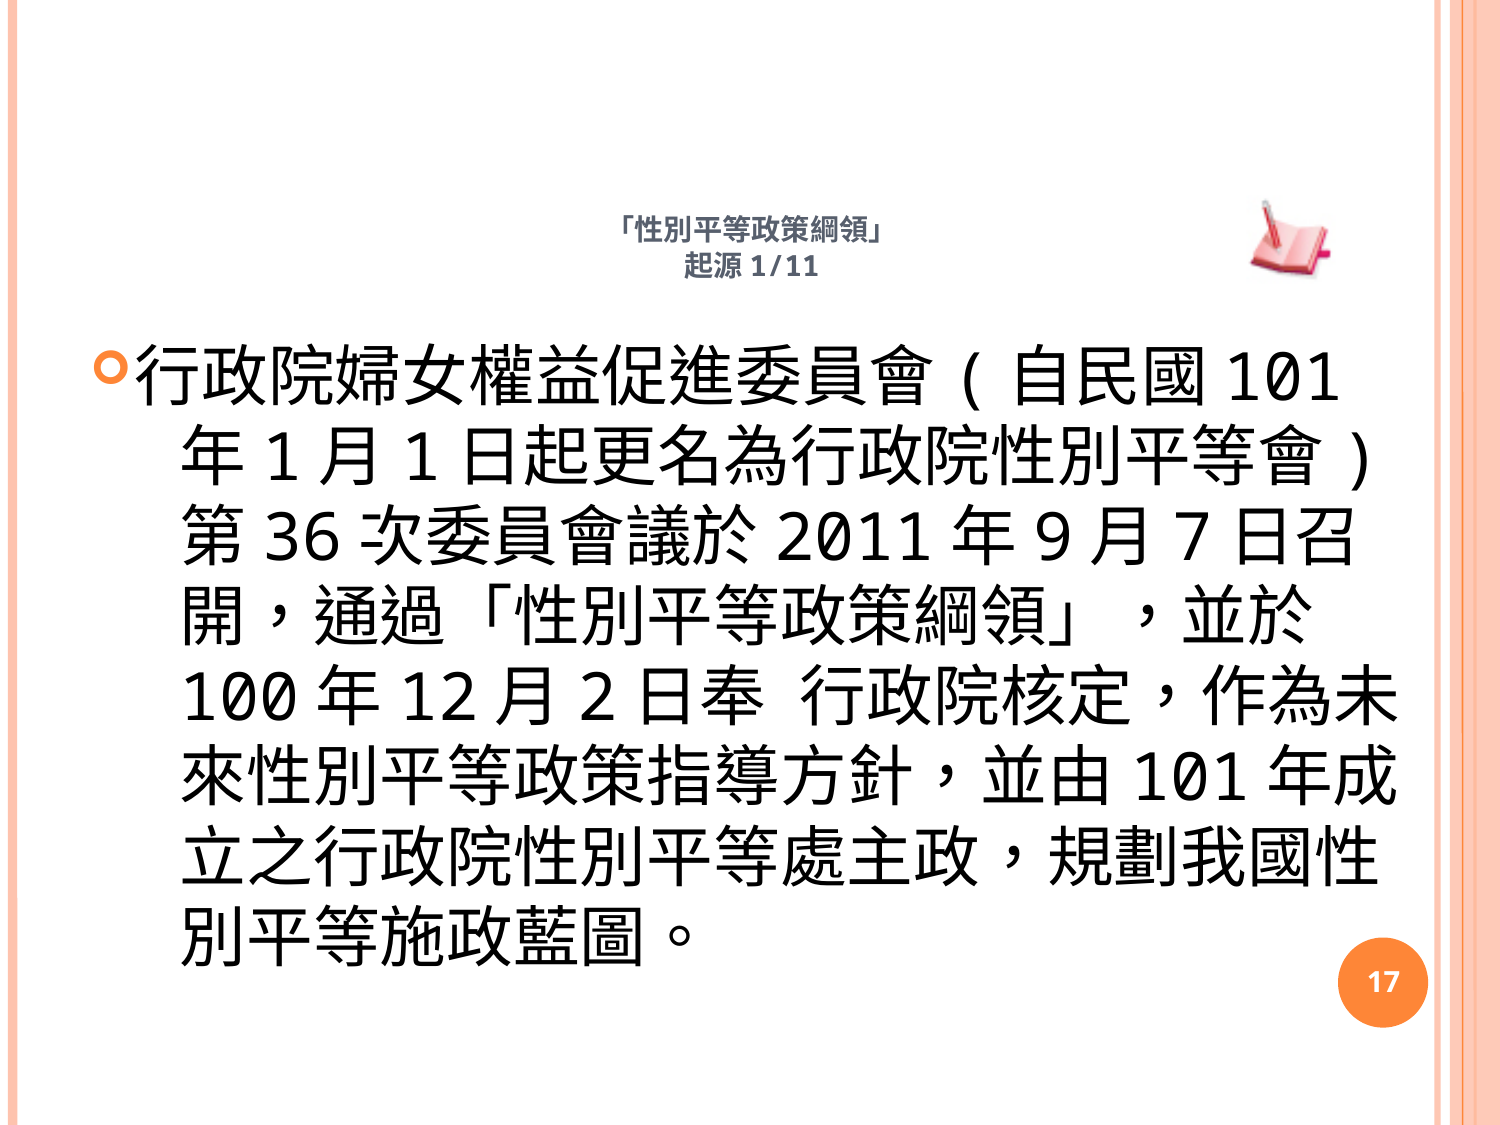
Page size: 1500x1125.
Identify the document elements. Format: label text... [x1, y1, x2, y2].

picture [1239, 172, 1358, 303]
list 行政院婦女權益促進委員會(自民國101年1月1日起更名為行政院性別平等會)第36次委員會議於2011年9月7日召開，通過「性別平等政策綱領」，並於100年12月2日奉 行政院核定，作為未來性別平等政策指導方針，並由101年成立之行政院性別平等處主政，規劃我國性別平等施政藍圖。 [75, 326, 1426, 1005]
text_box [1333, 940, 1434, 1027]
title 「性別平等政策綱領」 起源1/11 [76, 101, 1427, 290]
